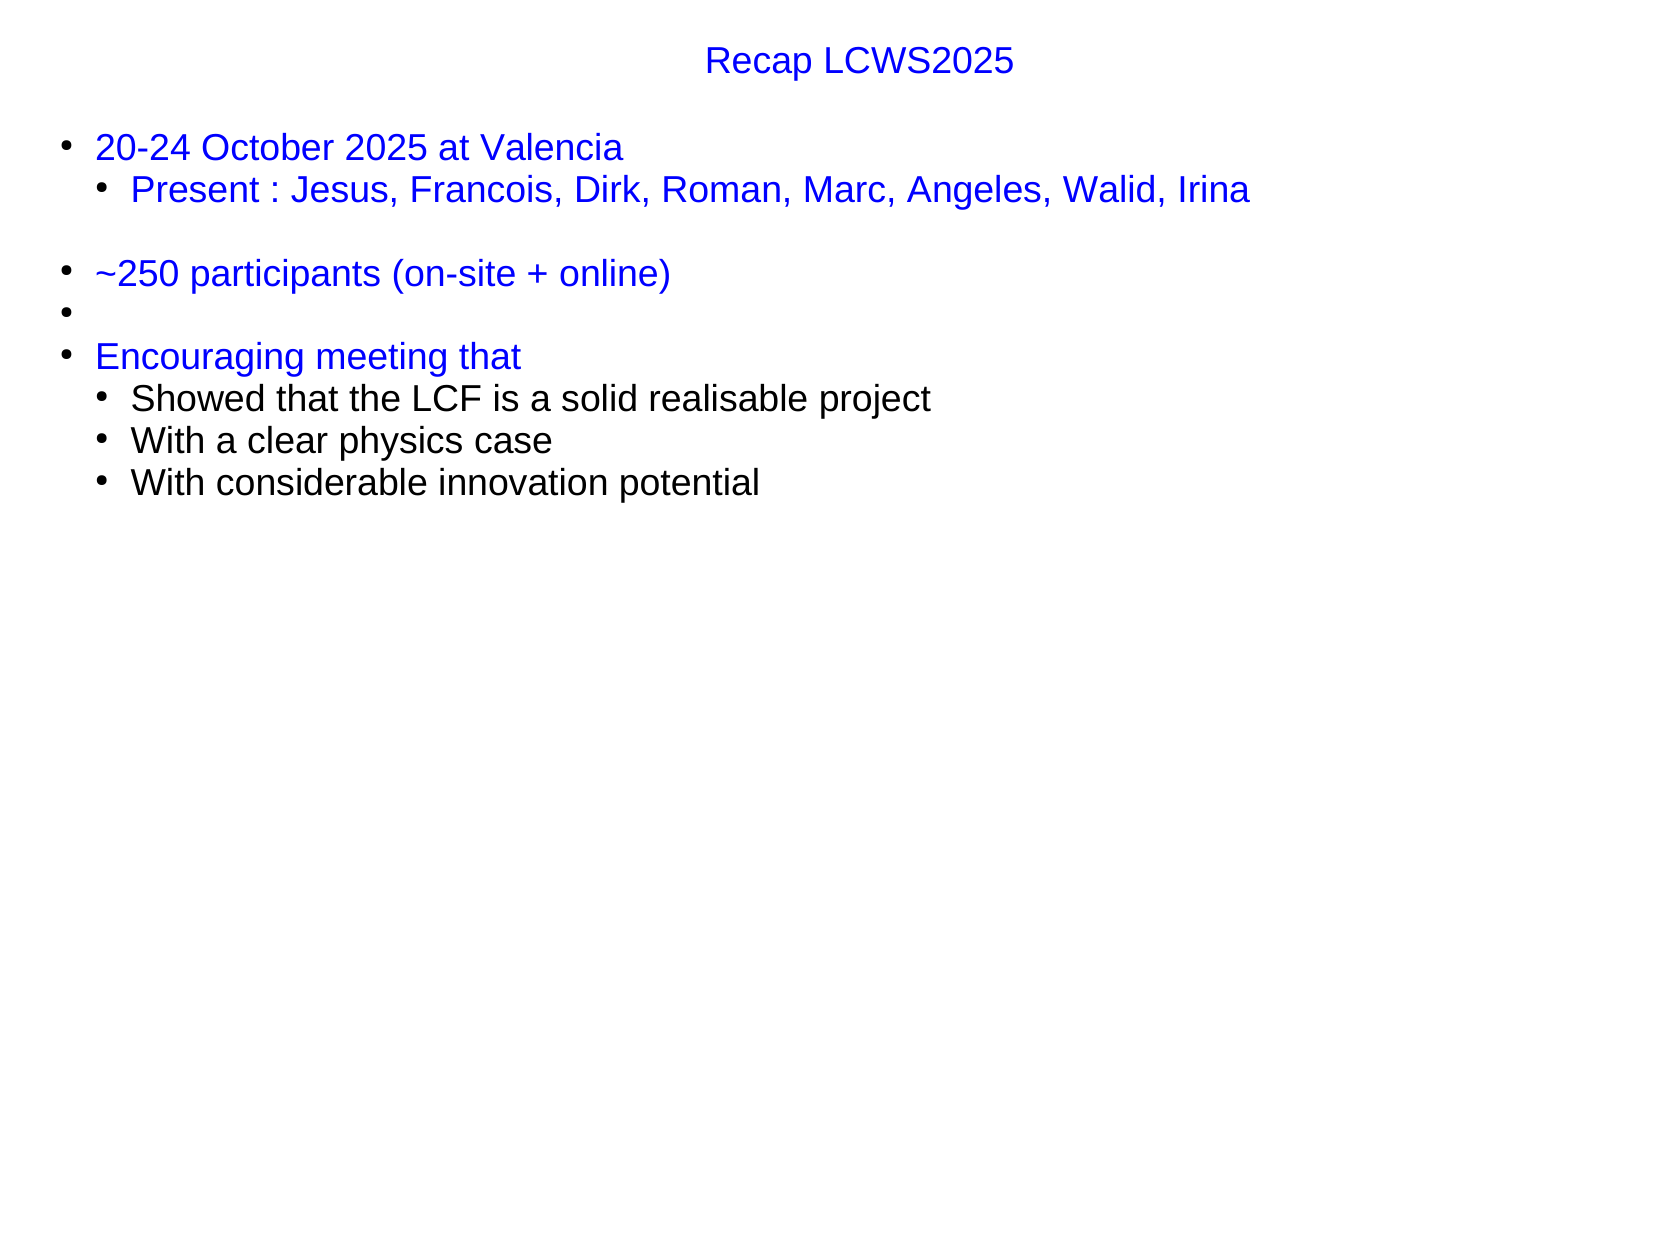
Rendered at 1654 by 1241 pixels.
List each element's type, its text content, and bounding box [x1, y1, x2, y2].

text_box Recap LCWS2025 [690, 30, 856, 91]
text_box 20-24 October 2025 at Valencia Present : Jesus, Francois, Dirk, Roman, Marc, Angeles, Walid, Irina ~250 participants (on-site + online) Encouraging meeting that Showed that the LCF is a solid realisable project With a clear physics case With considerable innovation potential [45, 120, 1630, 1182]
